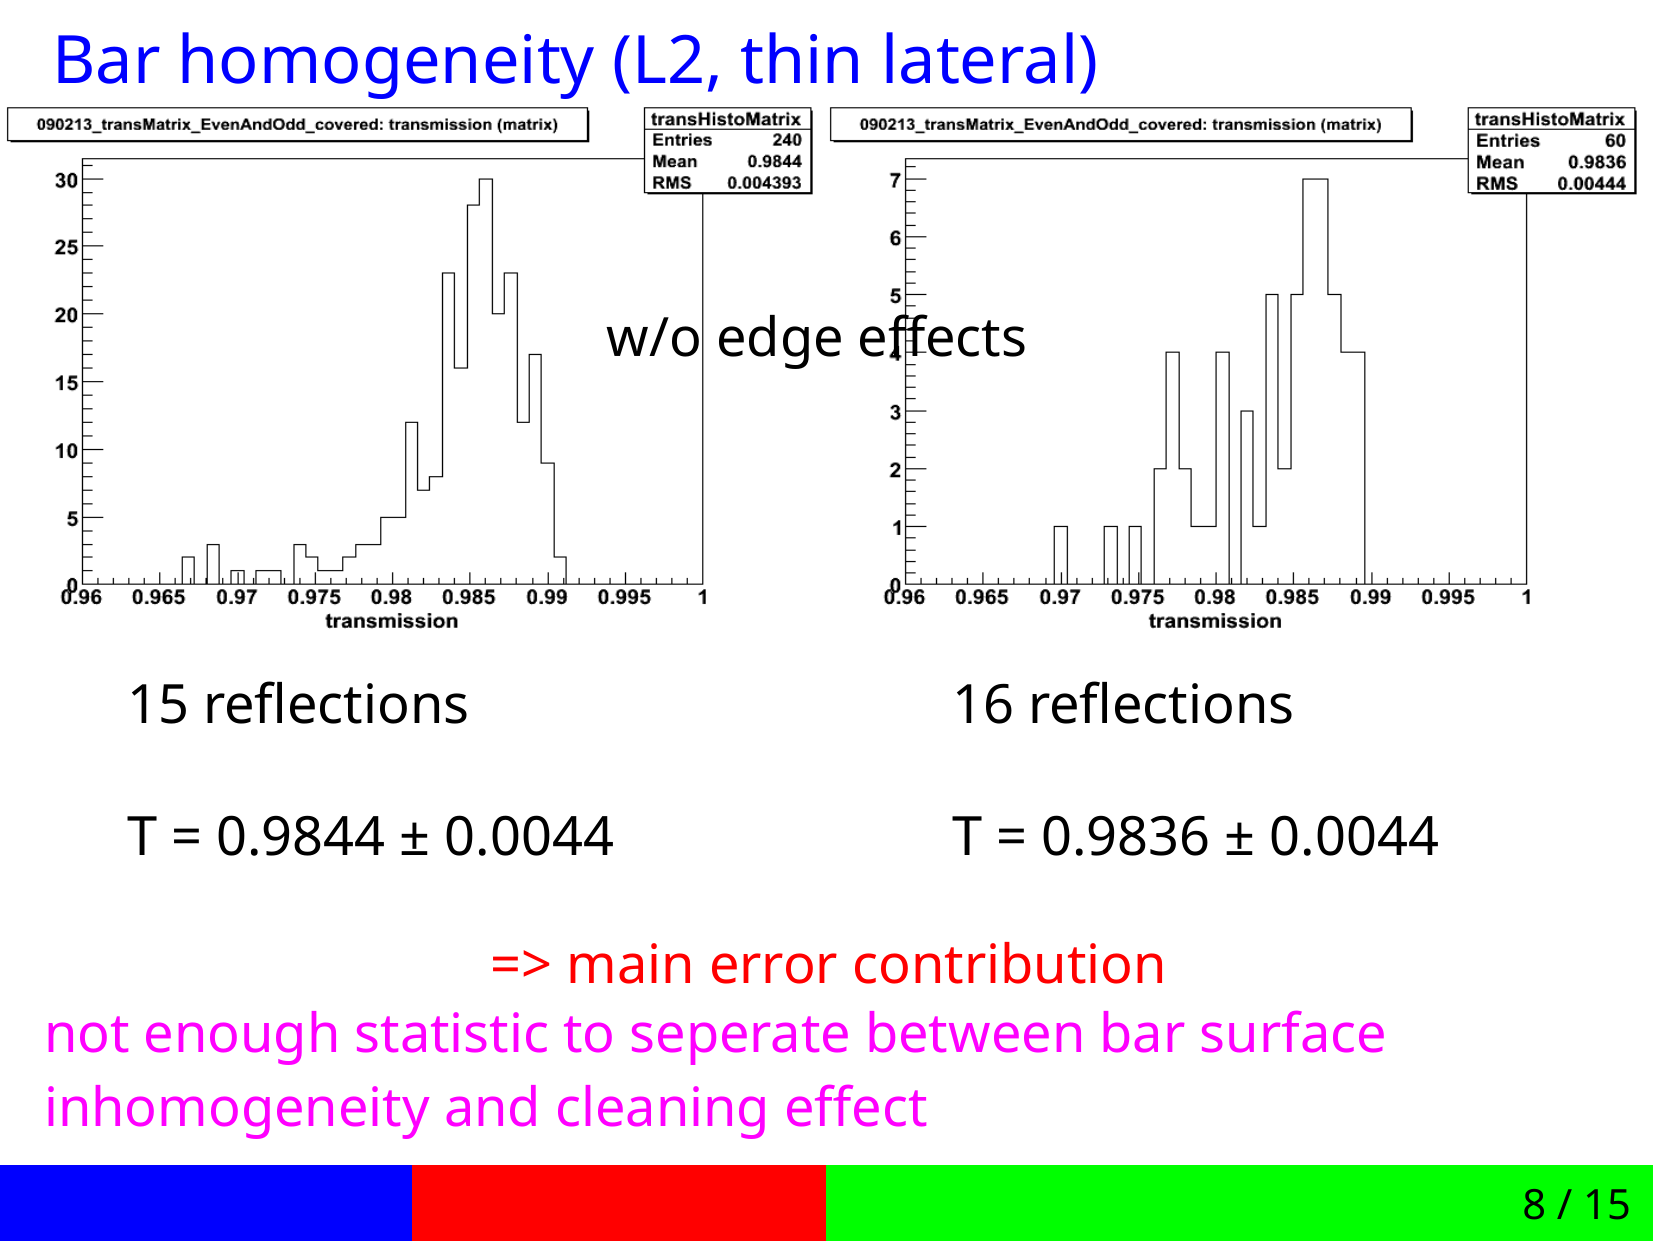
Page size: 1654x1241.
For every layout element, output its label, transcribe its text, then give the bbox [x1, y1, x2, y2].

text_box Bar homogeneity (L2, thin lateral) [37, 4, 1139, 105]
text_box 15 reflections T = 0.9844 ± 0.0044 [112, 658, 655, 883]
text_box 16 reflections T = 0.9836 ± 0.0044 [937, 658, 1480, 883]
text_box => main error contribution [475, 917, 1164, 987]
picture [0, 105, 1651, 638]
text_box [0, 1154, 1653, 1241]
text_box 8 / 15 [1507, 1167, 1653, 1241]
text_box w/o edge effects [592, 290, 1091, 382]
text_box not enough statistic to seperate between bar surface inhomogeneity and cleaning effect [29, 987, 1625, 1154]
